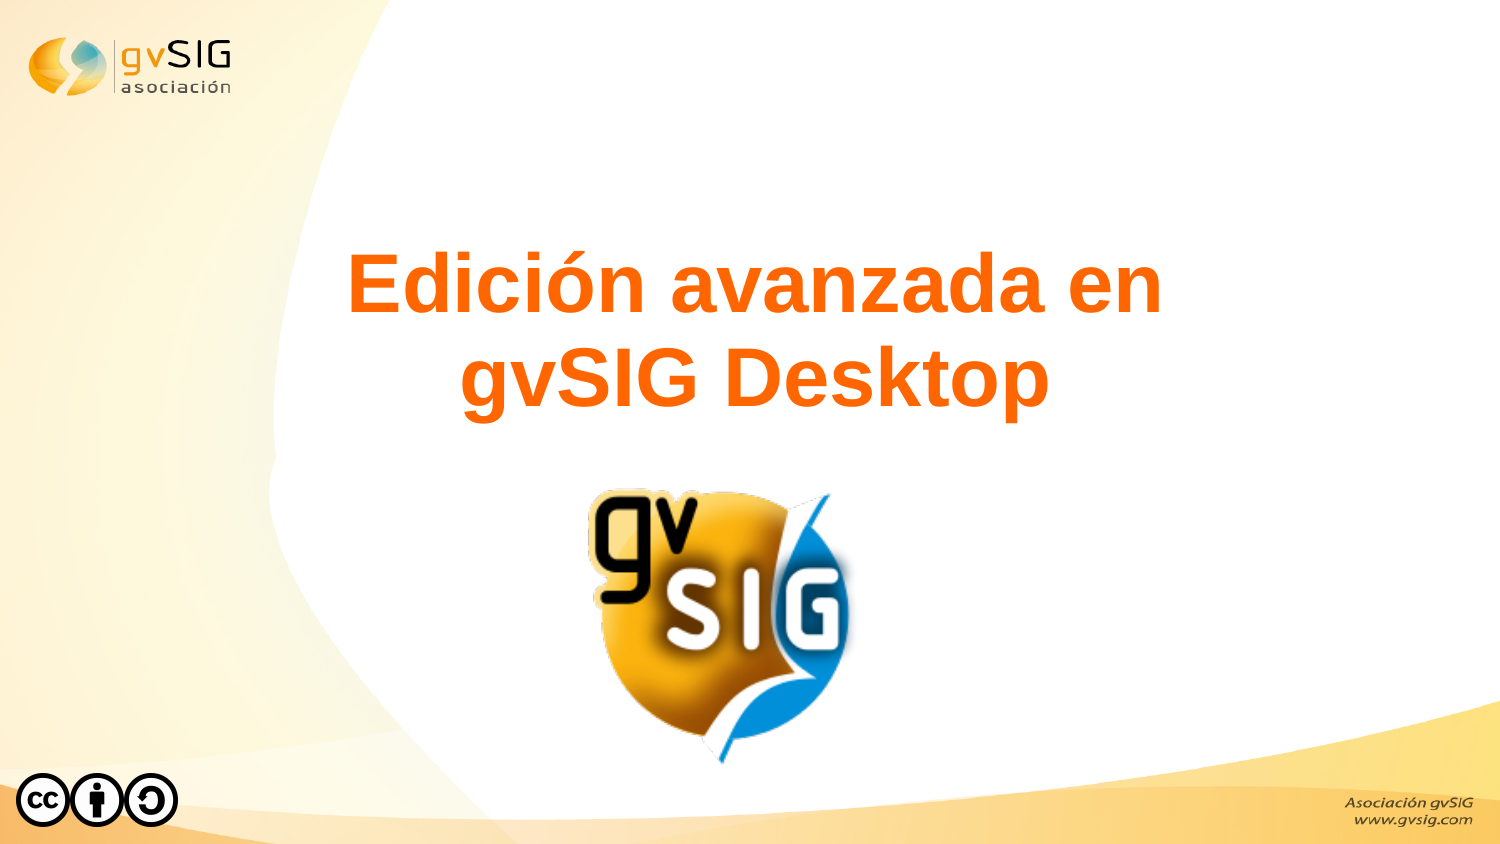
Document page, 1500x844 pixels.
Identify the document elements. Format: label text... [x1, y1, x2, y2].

picture [0, 0, 1500, 844]
text_box Edición avanzada en gvSIG Desktop [248, 230, 1264, 579]
